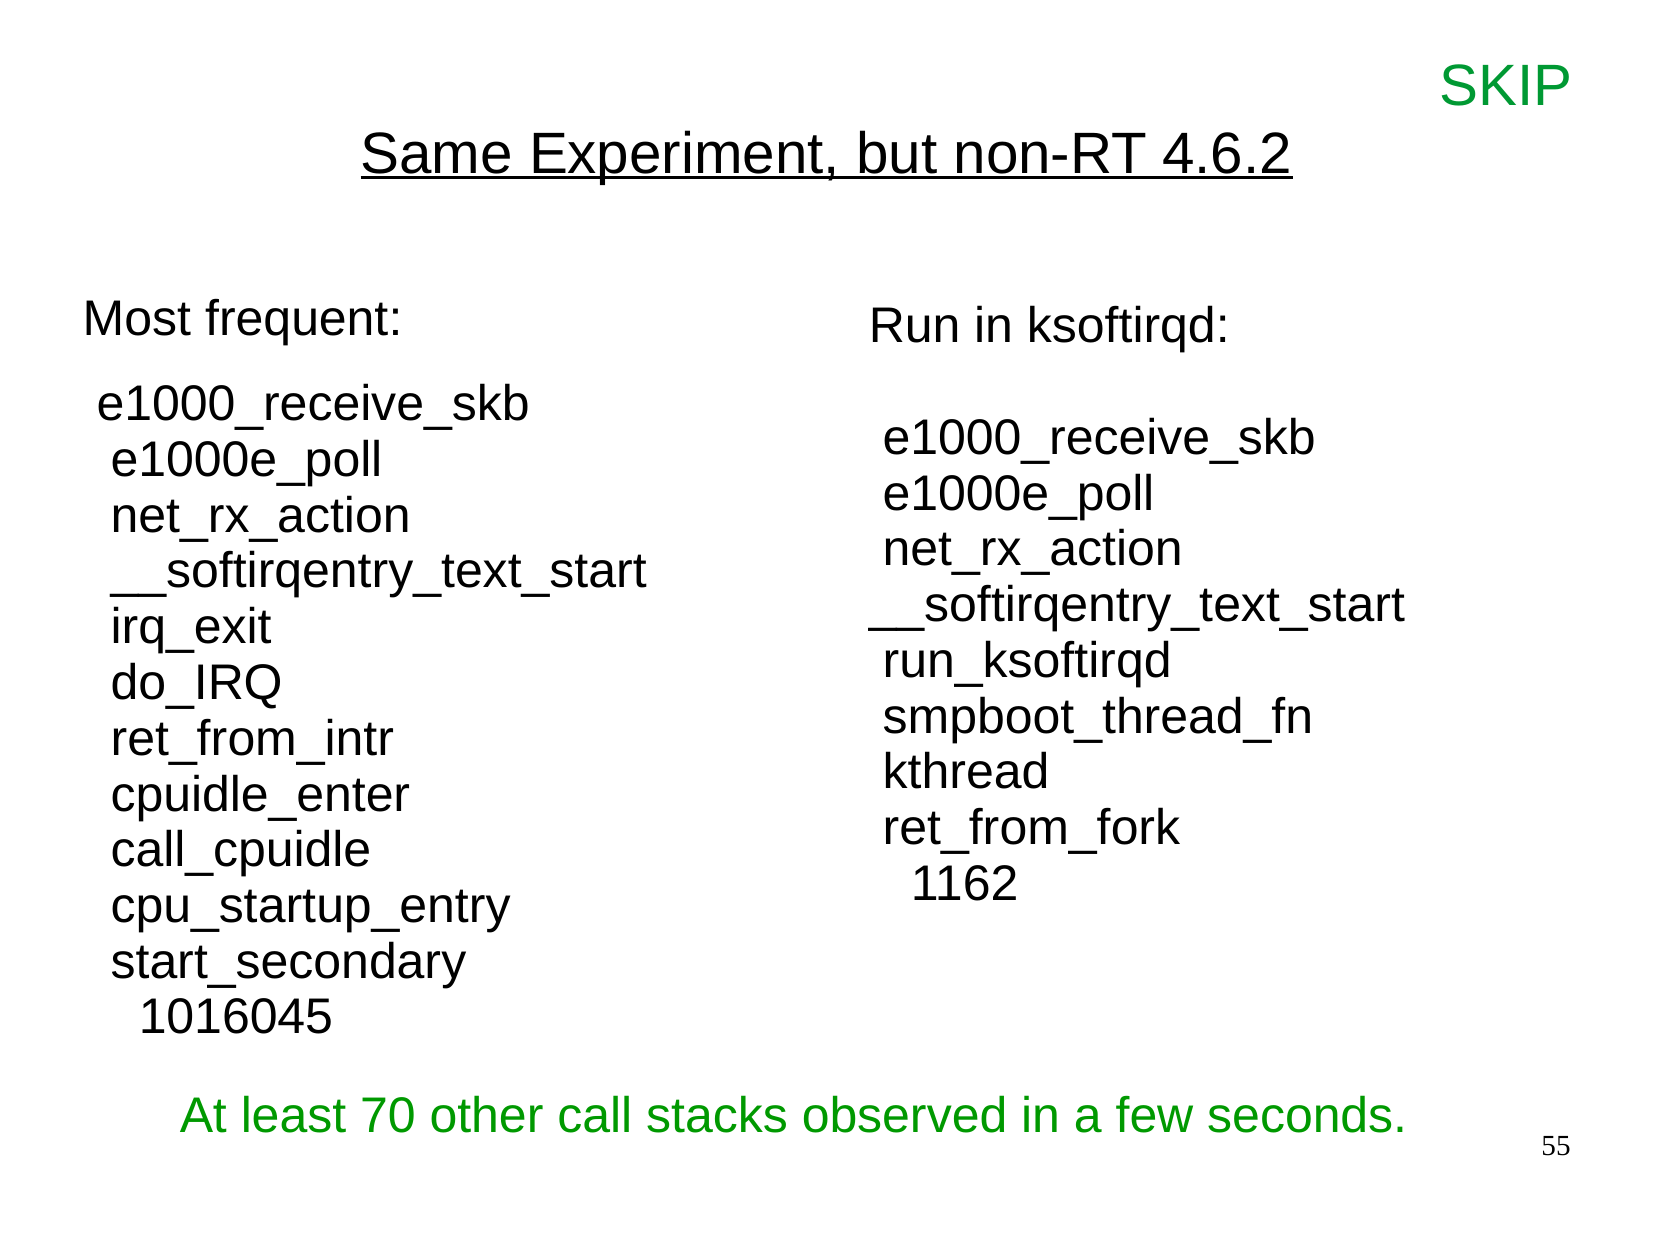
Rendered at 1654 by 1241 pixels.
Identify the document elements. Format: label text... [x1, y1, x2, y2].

text_box At least 70 other call stacks observed in a few seconds. [165, 1080, 1516, 1151]
list Most frequent: e1000_receive_skb e1000e_poll net_rx_action __softirqentry_text_start irq_exit do_IRQ ret_from_intr cpuidle_enter call_cpuidle cpu_startup_entry start_secondary 1016045 [82, 290, 781, 1066]
text_box SKIP [1425, 45, 1588, 125]
title Same Experiment, but non-RT 4.6.2 [82, 49, 1571, 257]
text_box Run in ksoftirqd: e1000_receive_skb e1000e_poll net_rx_action __softirqentry_text_start run_ksoftirqd smpboot_thread_fn kthread ret_from_fork 1162 [840, 290, 1426, 1004]
